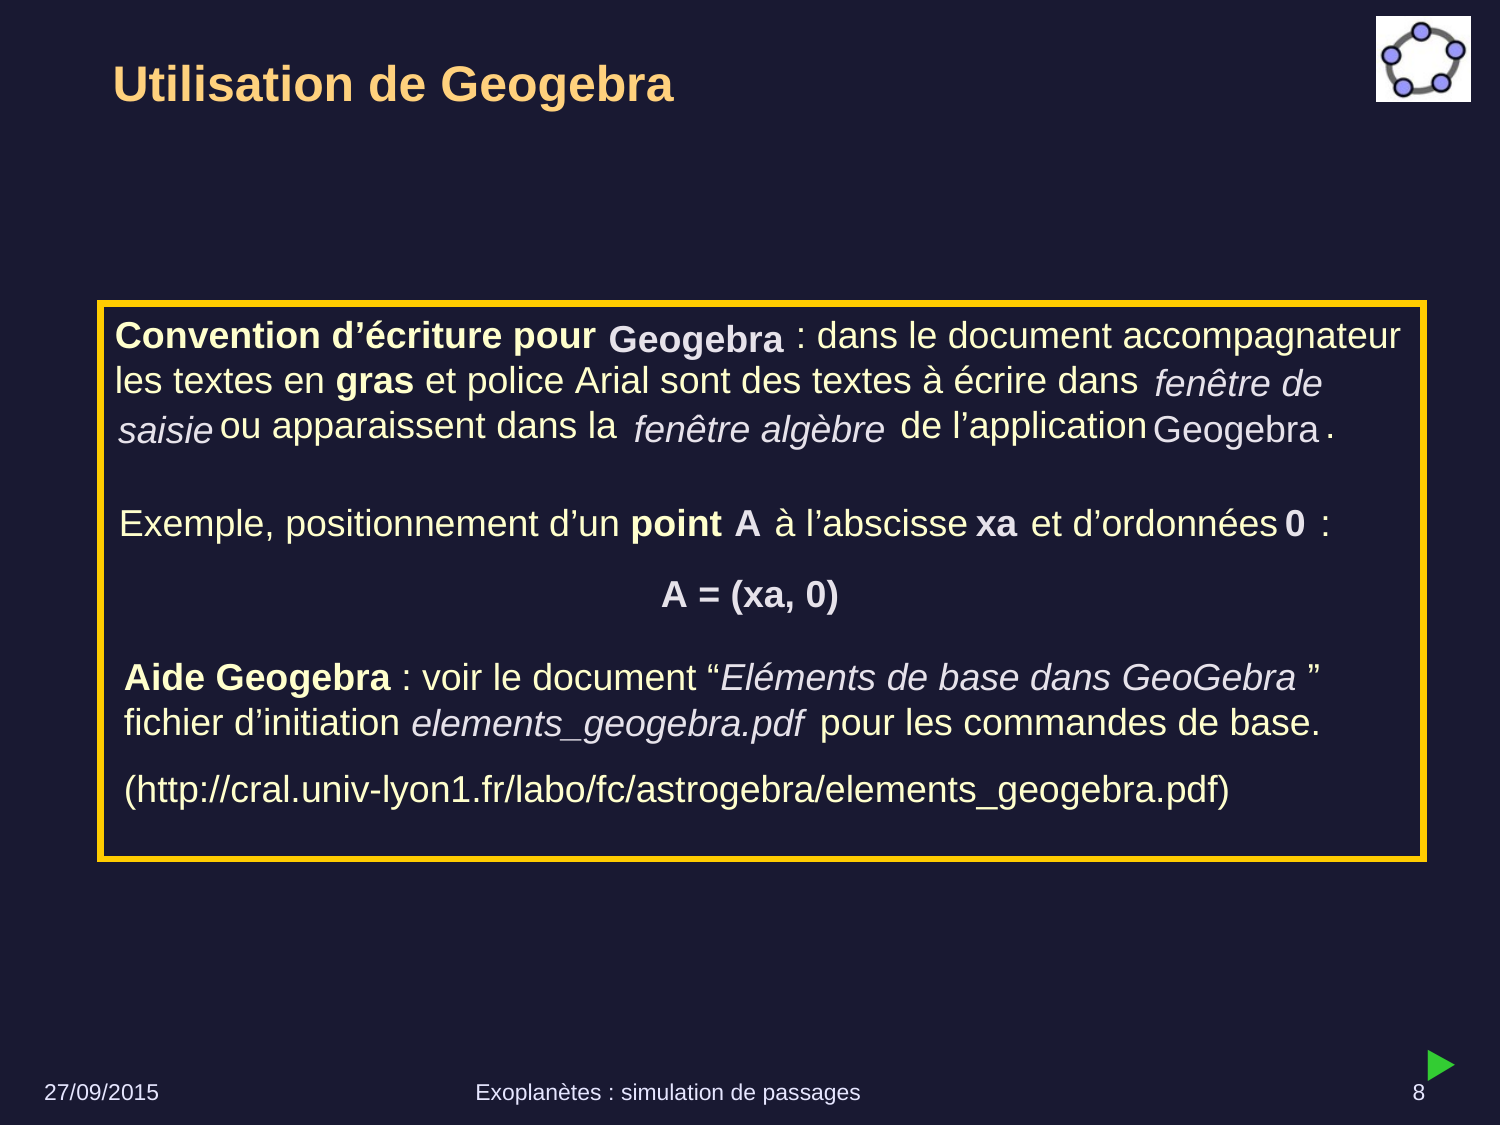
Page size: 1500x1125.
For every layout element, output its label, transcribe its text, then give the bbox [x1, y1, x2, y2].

text_box saisie [103, 397, 229, 459]
text_box A [719, 491, 777, 552]
text_box fenêtre de [1139, 351, 1338, 412]
text_box fenêtre algèbre [619, 397, 901, 458]
picture [1376, 16, 1471, 102]
text_box Geogebra [1138, 397, 1335, 458]
text_box Geogebra [593, 306, 799, 368]
text_box 0 [1269, 491, 1321, 552]
text_box elements_geogebra.pdf [396, 690, 819, 752]
text_box Eléments de base dans GeoGebra [705, 645, 1312, 706]
text_box Convention d’écriture pour : dans le document accompagnateur les textes en gras et police Arial sont des textes à écrire dans ou apparaissent dans la de l’application . [100, 303, 1424, 860]
text_box xa [961, 491, 1033, 552]
text_box Utilisation de Geogebra [97, 44, 689, 120]
text_box  [1409, 1034, 1475, 1096]
text_box Exemple, positionnement d’un point à l’abscisse et d’ordonnées : [104, 491, 1404, 553]
text_box Aide Geogebra : voir le document “ ” fichier d’initiation pour les commandes de base. (http://cral.univ-lyon1.fr/labo/fc/astrogebra/elements_geogebra.pdf) [109, 645, 1409, 819]
text_box A = (xa, 0) [100, 562, 1400, 623]
